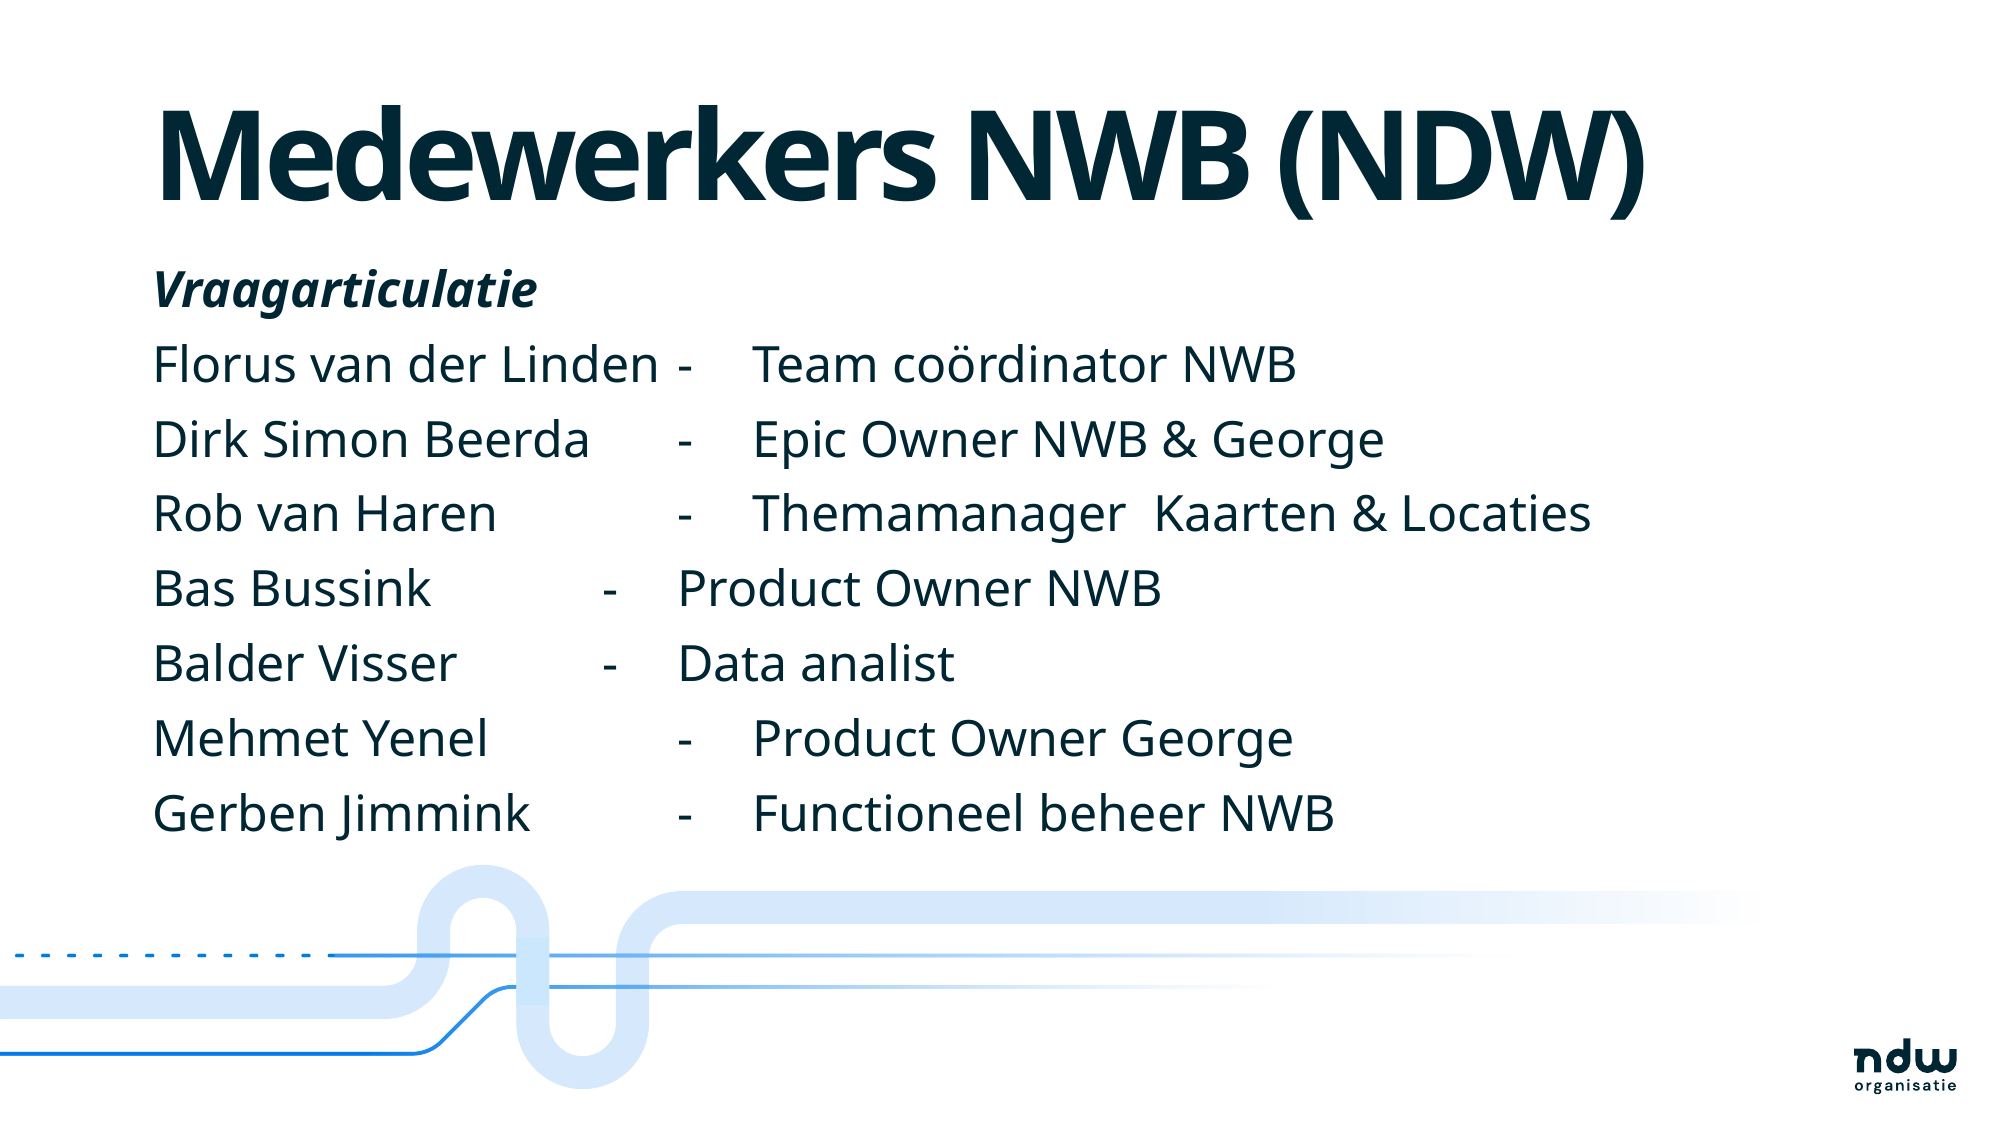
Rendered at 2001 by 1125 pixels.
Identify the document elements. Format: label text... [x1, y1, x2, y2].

list Vraagarticulatie Florus van der Linden - Team coördinator NWB Dirk Simon Beerda - Epic Owner NWB & George Rob van Haren - Themamanager Kaarten & Locaties Bas Bussink - Product Owner NWB Balder Visser - Data analist Mehmet Yenel - Product Owner George Gerben Jimmink - Functioneel beheer NWB [137, 256, 1863, 971]
title Medewerkers NWB (NDW) [137, 59, 1863, 256]
